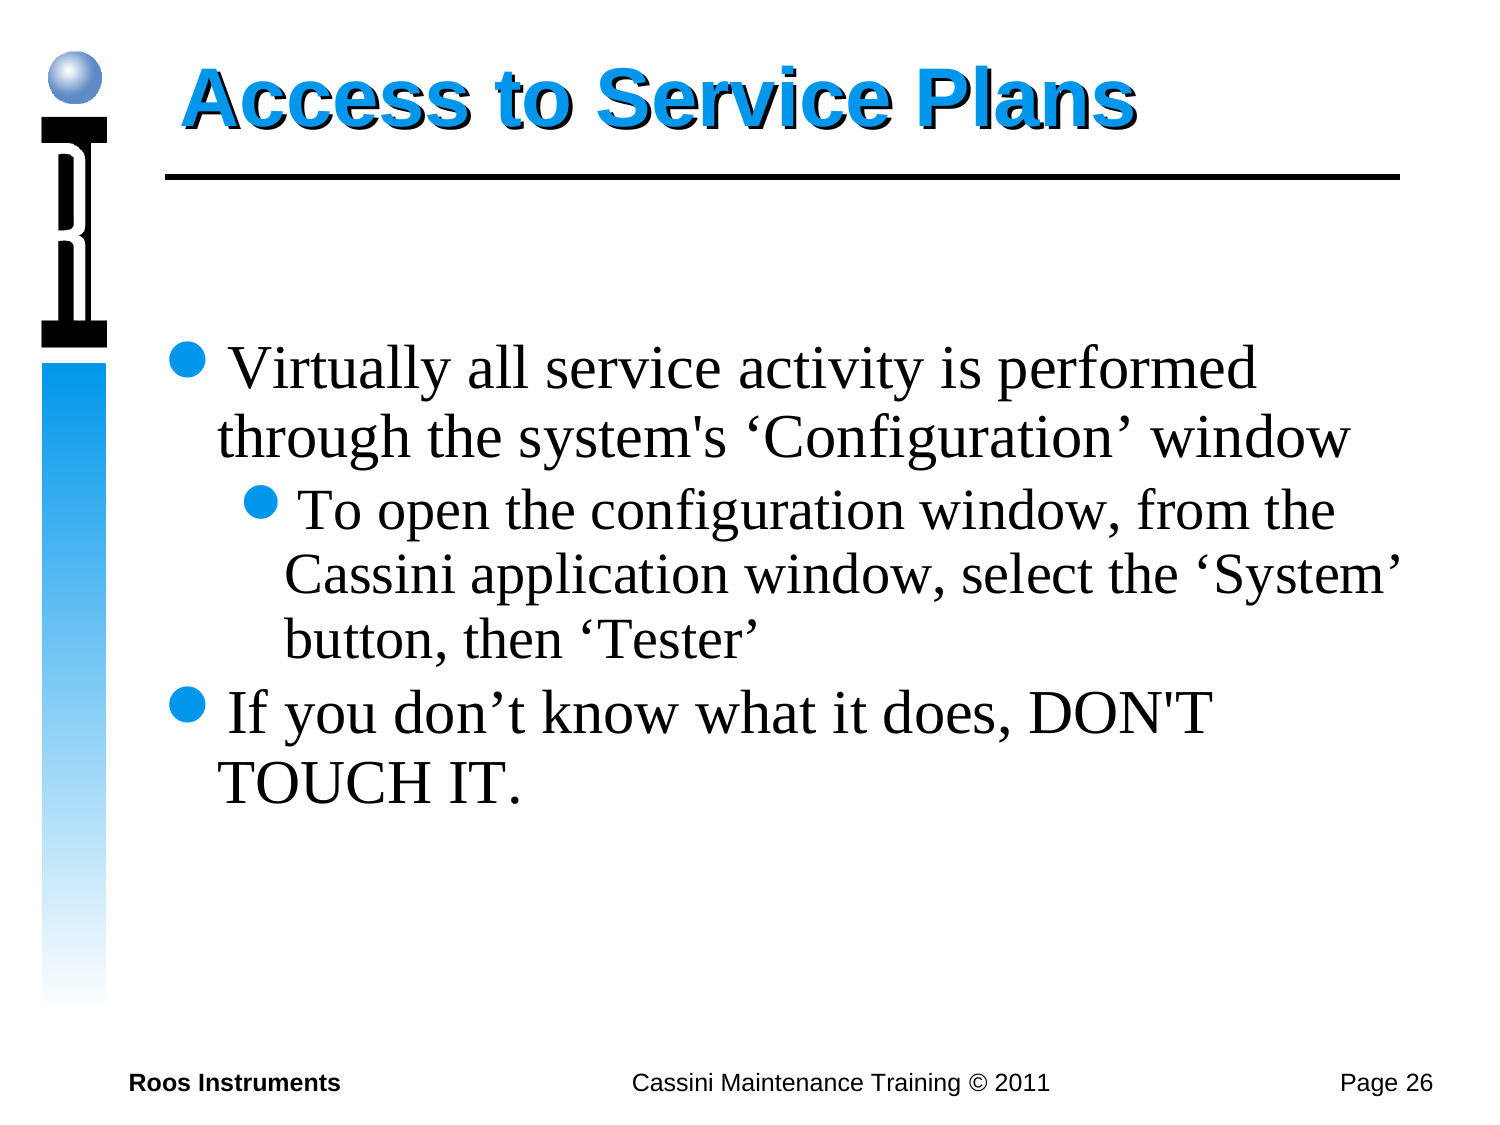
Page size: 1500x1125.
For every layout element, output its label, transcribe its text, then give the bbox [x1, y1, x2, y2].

list Virtually all service activity is performed through the system's ‘Configuration’ window To open the configuration window, from the Cassini application window, select the ‘System’ button, then ‘Tester’ If you don’t know what it does, DON'T TOUCH IT. [150, 324, 1426, 1000]
title Access to Service Plans [165, 43, 1441, 152]
